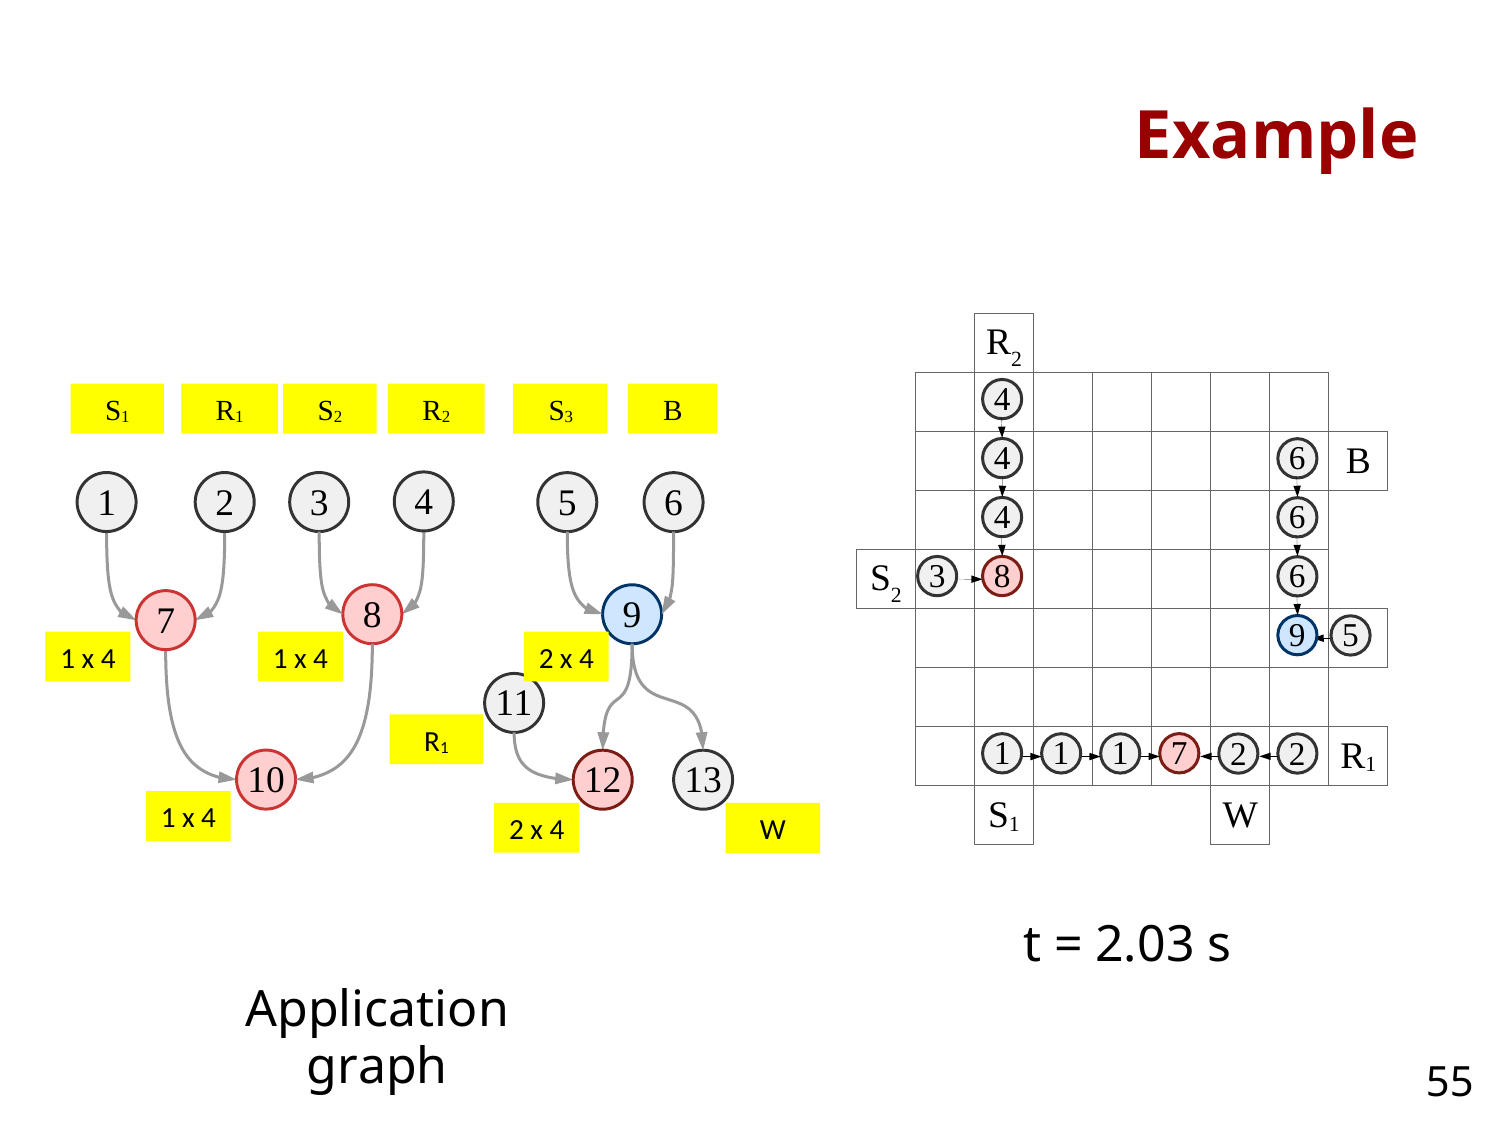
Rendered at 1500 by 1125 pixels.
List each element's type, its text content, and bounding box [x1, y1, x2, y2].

text_box 10 [236, 750, 296, 810]
text_box R2 [387, 383, 485, 434]
text_box 8 [342, 584, 402, 644]
text_box S3 [513, 383, 608, 434]
text_box 7 [1159, 733, 1199, 773]
title Example [75, 44, 1419, 227]
text_box 2 x 4 [523, 631, 609, 682]
text_box 1 x 4 [45, 631, 131, 682]
text_box 8 [982, 556, 1022, 596]
text_box W [725, 802, 821, 853]
text_box Application graph [156, 972, 598, 1046]
text_box 4 [982, 497, 1022, 537]
text_box 4 [982, 438, 1022, 478]
text_box 6 [1277, 556, 1317, 596]
text_box S2 [856, 549, 916, 609]
text_box 11 [484, 673, 544, 733]
text_box 6 [644, 472, 704, 532]
text_box 1 x 4 [145, 791, 231, 841]
text_box 5 [1330, 615, 1371, 656]
text_box 3 [917, 556, 957, 596]
text_box 1 x 4 [258, 631, 343, 682]
text_box 4 [394, 471, 454, 531]
text_box 2 [1277, 733, 1317, 774]
text_box R1 [389, 714, 483, 765]
text_box 12 [573, 750, 633, 810]
text_box t = 2.03 s [906, 907, 1349, 981]
text_box S1 [974, 786, 1034, 845]
text_box R1 [181, 383, 278, 434]
text_box S2 [283, 383, 377, 434]
text_box B [1329, 431, 1388, 491]
text_box 2 x 4 [494, 802, 580, 853]
text_box 9 [602, 584, 662, 644]
text_box S1 [70, 383, 164, 434]
text_box 6 [1277, 438, 1317, 478]
text_box R2 [974, 313, 1034, 373]
text_box 7 [136, 590, 196, 650]
text_box 1 [77, 472, 137, 532]
text_box 4 [982, 379, 1022, 419]
text_box 6 [1277, 497, 1317, 537]
text_box 3 [289, 472, 349, 532]
text_box 2 [195, 472, 255, 532]
text_box R1 [1329, 726, 1388, 786]
text_box 2 [1218, 733, 1258, 774]
text_box 1 [1100, 733, 1140, 774]
text_box 5 [537, 472, 597, 532]
text_box 9 [1277, 615, 1317, 655]
text_box 1 [982, 733, 1022, 773]
text_box W [1210, 786, 1270, 845]
text_box B [627, 383, 717, 434]
text_box 13 [673, 750, 733, 810]
text_box 1 [1041, 733, 1081, 774]
